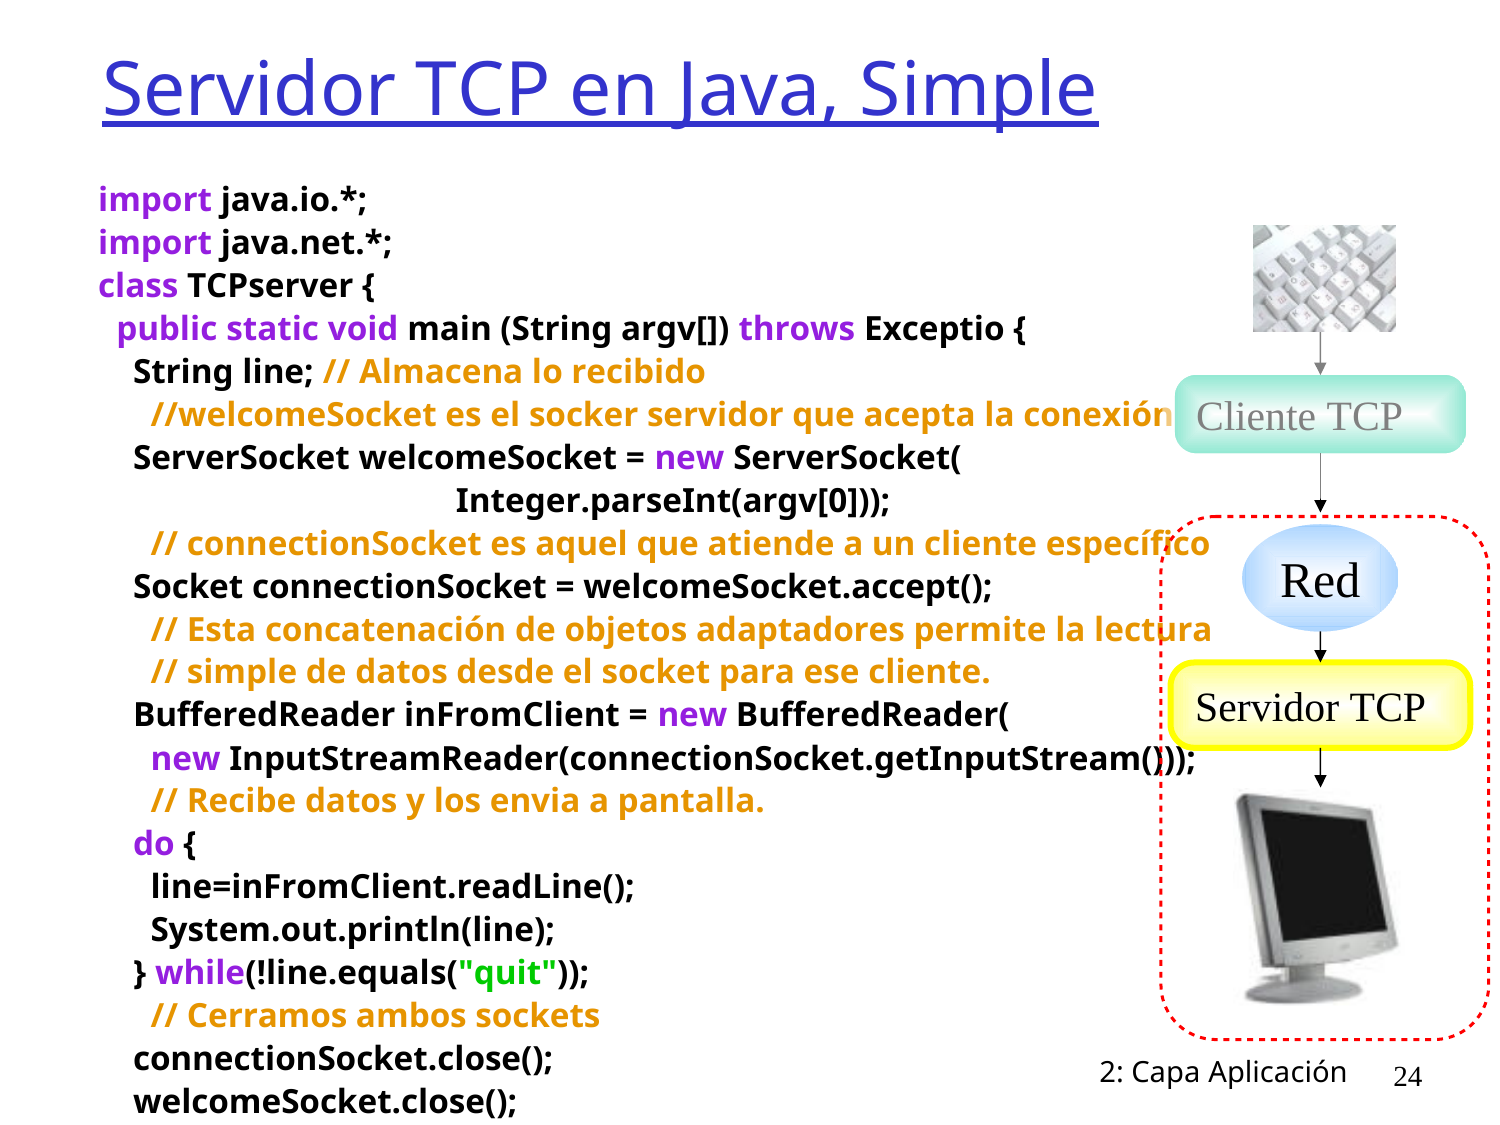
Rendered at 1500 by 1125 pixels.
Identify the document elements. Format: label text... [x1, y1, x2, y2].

text_box Servidor TCP [1170, 662, 1471, 748]
list import java.io.*; import java.net.*; class TCPserver { public static void main (String argv[]) throws Exceptio { String line; // Almacena lo recibido //welcomeSocket es el socker servidor que acepta la conexión ServerSocket welcomeSocket = new ServerSocket( Integer.parseInt(argv[0])); // connectionSocket es aquel que atiende a un cliente específico Socket connectionSocket = welcomeSocket.accept(); // Esta concatenación de objetos adaptadores permite la lectura // simple de datos desde el socket para ese cliente. BufferedReader inFromClient = new BufferedReader( new InputStreamReader(connectionSocket.getInputStream())); // Recibe datos y los envia a pantalla. do { line=inFromClient.readLine(); System.out.println(line); } while(!line.equals("quit")); // Cerramos ambos sockets connectionSocket.close(); welcomeSocket.close(); } } [28, 169, 1404, 1105]
text_box [1162, 211, 1476, 499]
title Servidor TCP en Java, Simple [87, 15, 1463, 158]
text_box Red [1242, 524, 1399, 632]
picture [1233, 788, 1405, 1010]
